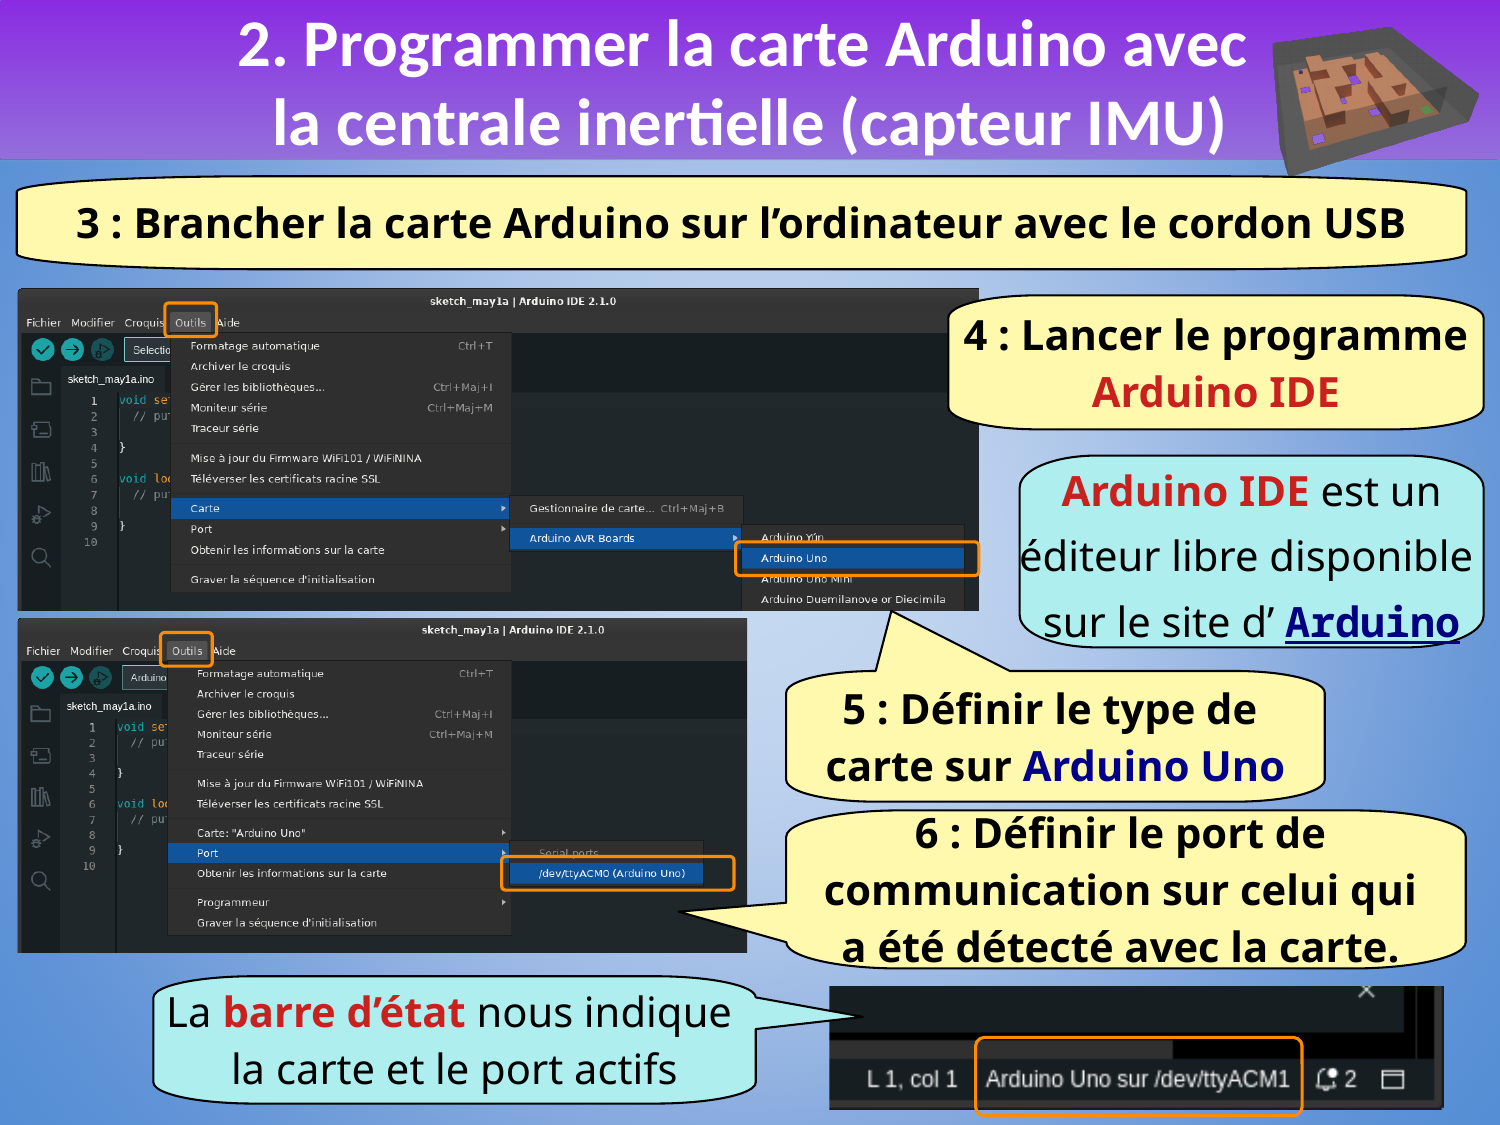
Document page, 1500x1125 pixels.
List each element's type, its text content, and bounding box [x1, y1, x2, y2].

text_box 6 : Définir le port de communication sur celui qui a été détecté avec la carte. [678, 810, 1466, 969]
text_box 3 : Brancher la carte Arduino sur l’ordinateur avec le cordon USB [16, 176, 1467, 270]
text_box La barre d’état nous indique la carte et le port actifs [153, 976, 863, 1104]
text_box Arduino IDE est un éditeur libre disponible sur le site d’ Arduino [1019, 455, 1484, 648]
picture [0, 27, 1500, 1125]
text_box 5 : Définir le type de carte sur Arduino Uno [786, 610, 1325, 802]
text_box 4 : Lancer le programme Arduino IDE [948, 295, 1484, 430]
text_box 2. Programmer la carte Arduino avec la centrale inertielle (capteur IMU) [0, 0, 1500, 159]
